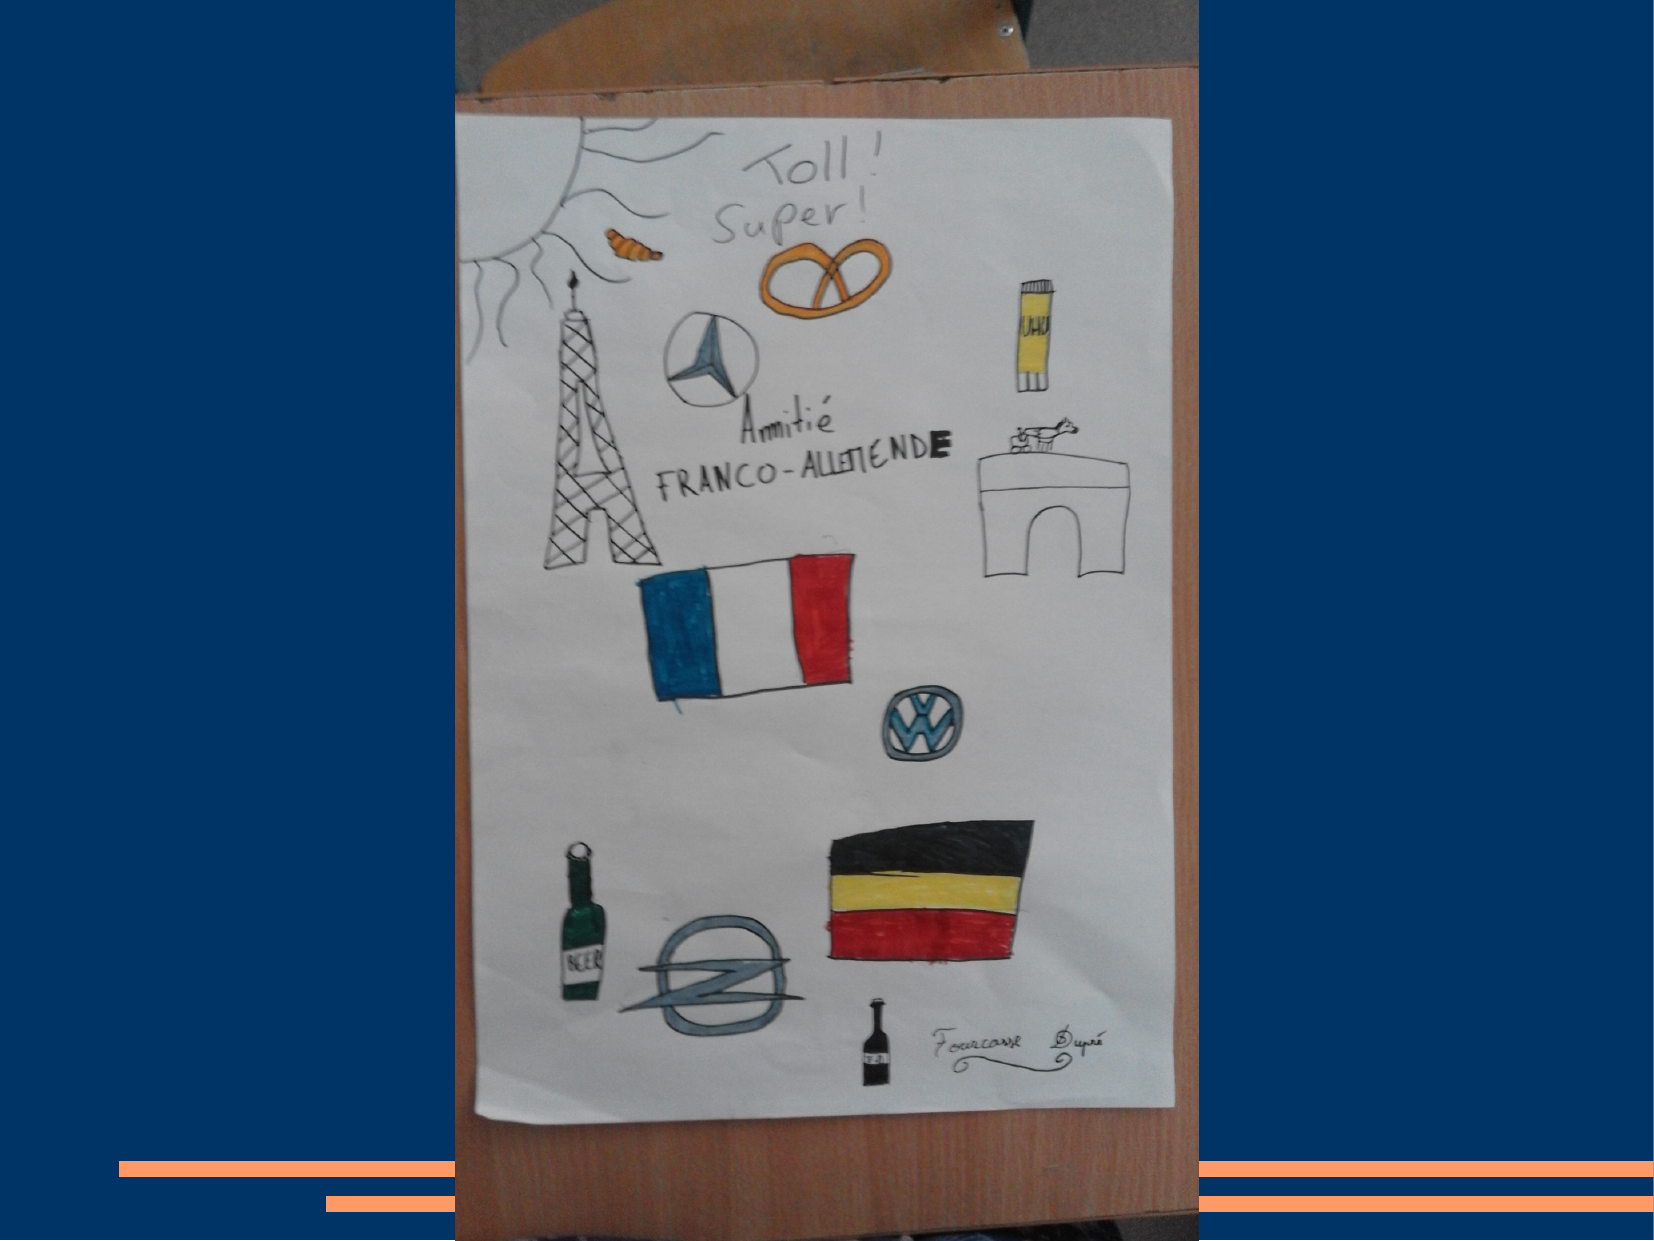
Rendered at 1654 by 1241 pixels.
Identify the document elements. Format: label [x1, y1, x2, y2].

picture [454, 0, 1199, 1241]
